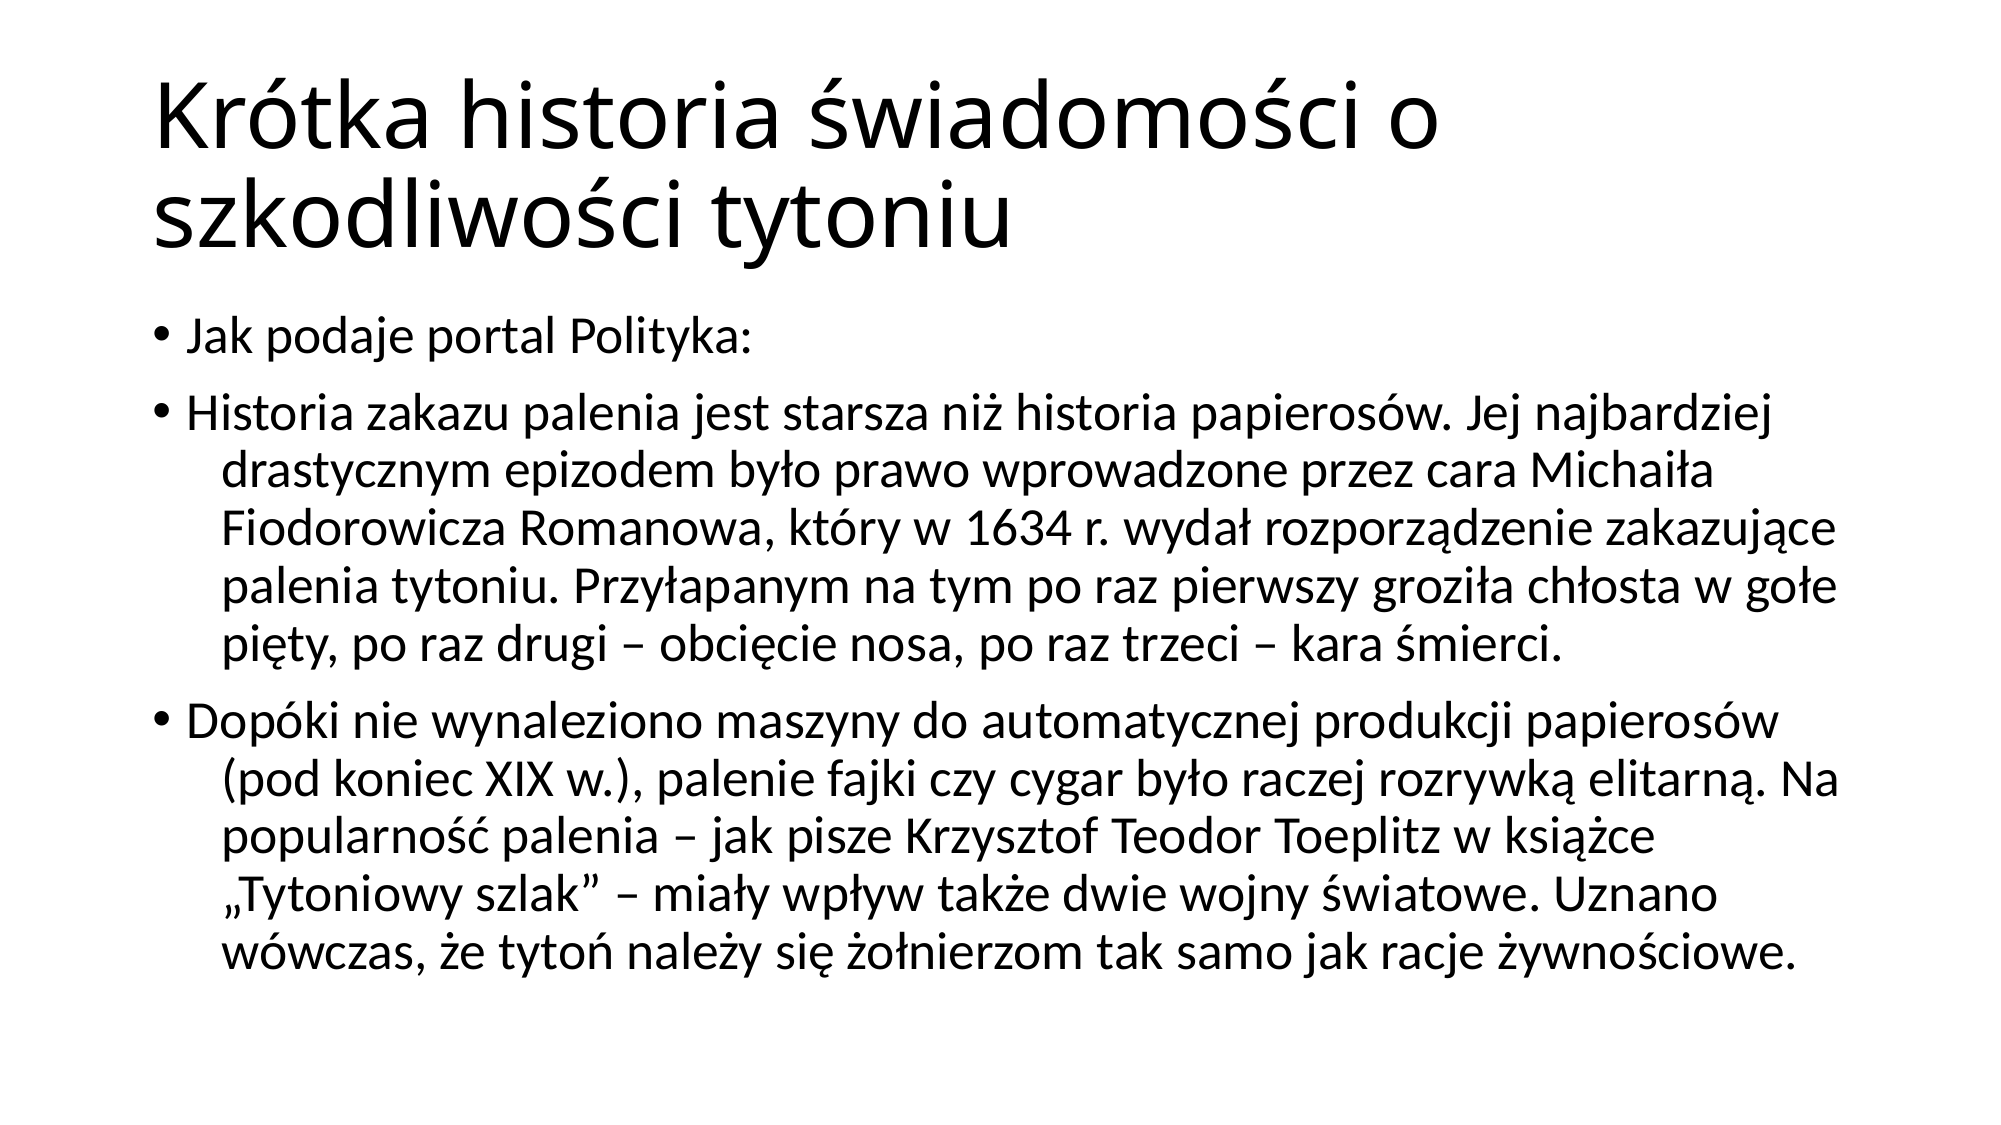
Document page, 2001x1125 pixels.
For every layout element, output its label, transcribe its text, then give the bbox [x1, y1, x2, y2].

title Krótka historia świadomości o szkodliwości tytoniu [137, 59, 1863, 278]
list Jak podaje portal Polityka: Historia zakazu palenia jest starsza niż historia papierosów. Jej najbardziej drastycznym epizodem było prawo wprowadzone przez cara Michaiła Fiodorowicza Romanowa, który w 1634 r. wydał rozporządzenie zakazujące palenia tytoniu. Przyłapanym na tym po raz pierwszy groziła chłosta w gołe pięty, po raz drugi – obcięcie nosa, po raz trzeci – kara śmierci. Dopóki nie wynaleziono maszyny do automatycznej produkcji papierosów (pod koniec XIX w.), palenie fajki czy cygar było raczej rozrywką elitarną. Na popularność palenia – jak pisze Krzysztof Teodor Toeplitz w książce „Tytoniowy szlak” – miały wpływ także dwie wojny światowe. Uznano wówczas, że tytoń należy się żołnierzom tak samo jak racje żywnościowe. [137, 299, 1863, 1014]
